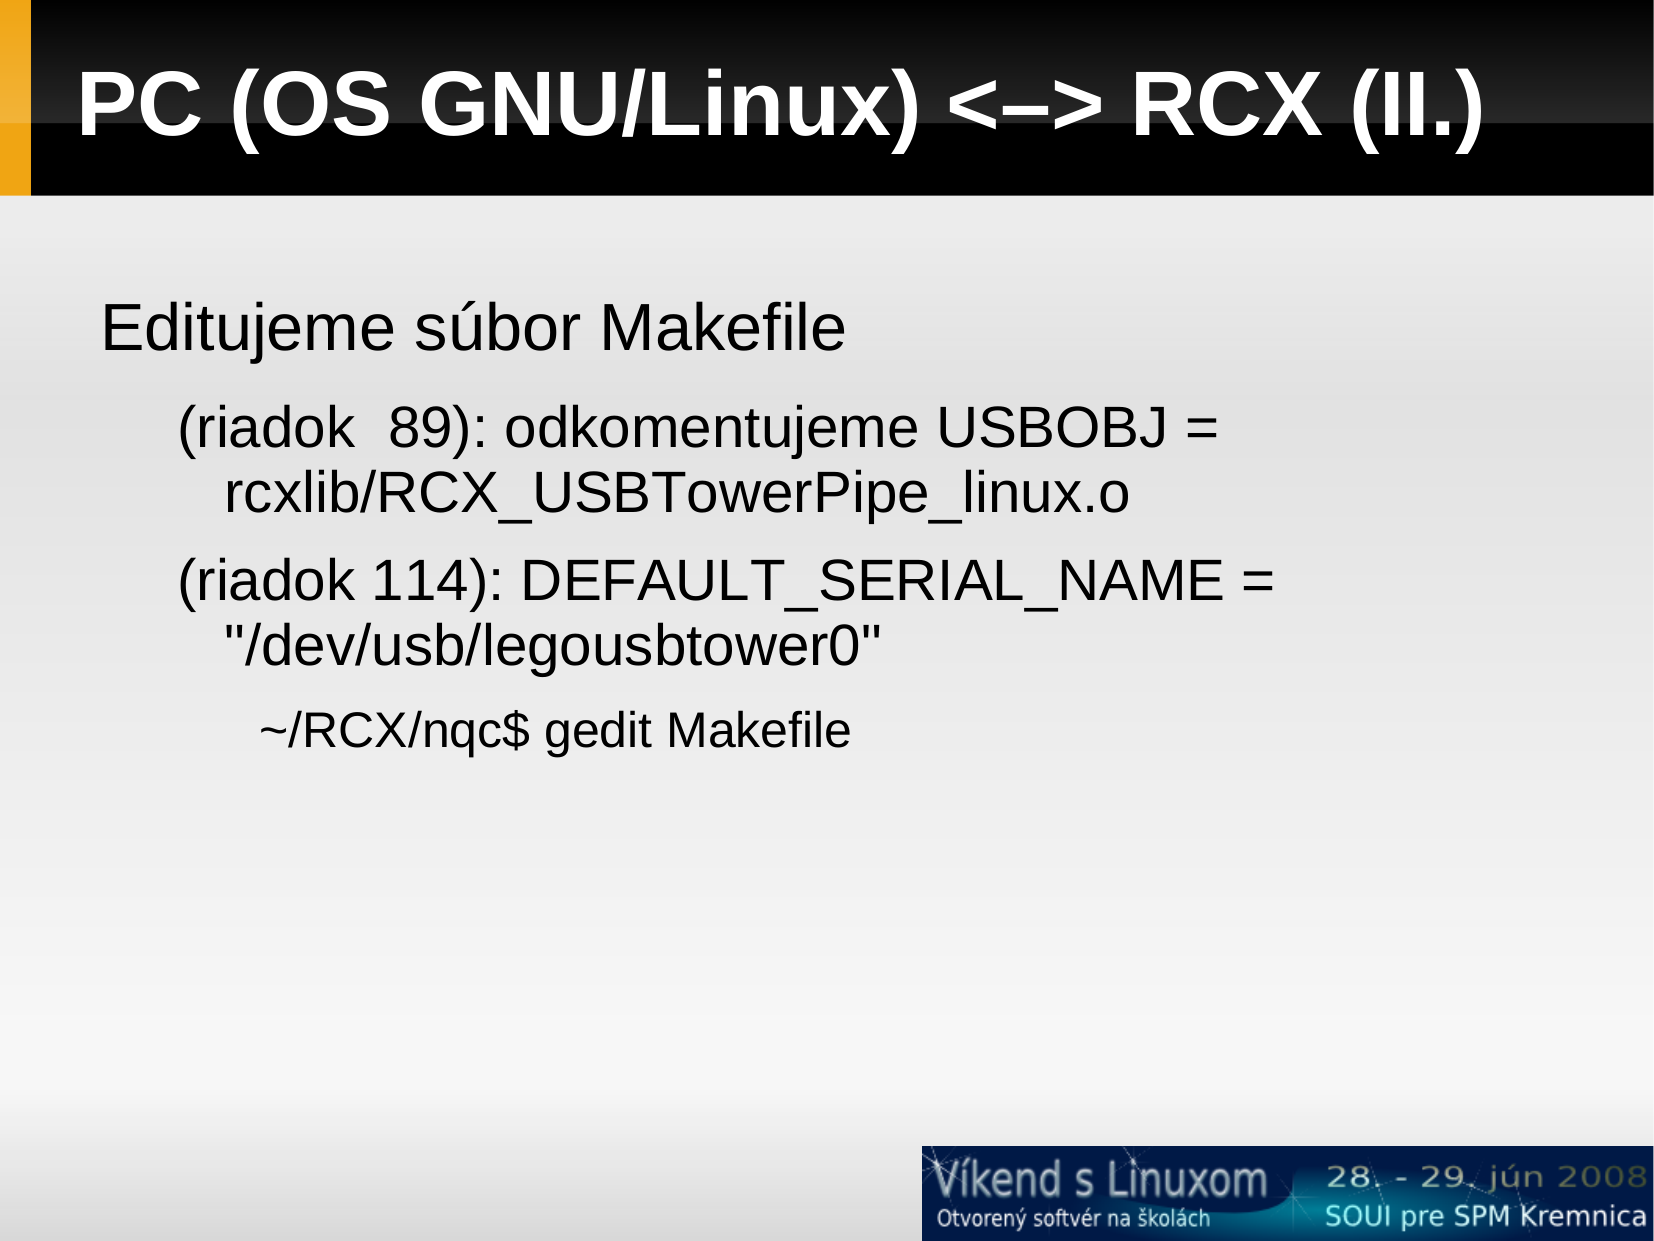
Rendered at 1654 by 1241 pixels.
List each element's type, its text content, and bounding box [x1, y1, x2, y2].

title PC (OS GNU/Linux) <–> RCX (II.) [76, 0, 1565, 208]
list Editujeme súbor Makefile (riadok 89): odkomentujeme USBOBJ = rcxlib/RCX_USBTowerPipe_linux.o (riadok 114): DEFAULT_SERIAL_NAME = "/dev/usb/legousbtower0" ~/RCX/nqc$ gedit Makefile [82, 290, 1571, 1109]
picture [0, 0, 1654, 1241]
